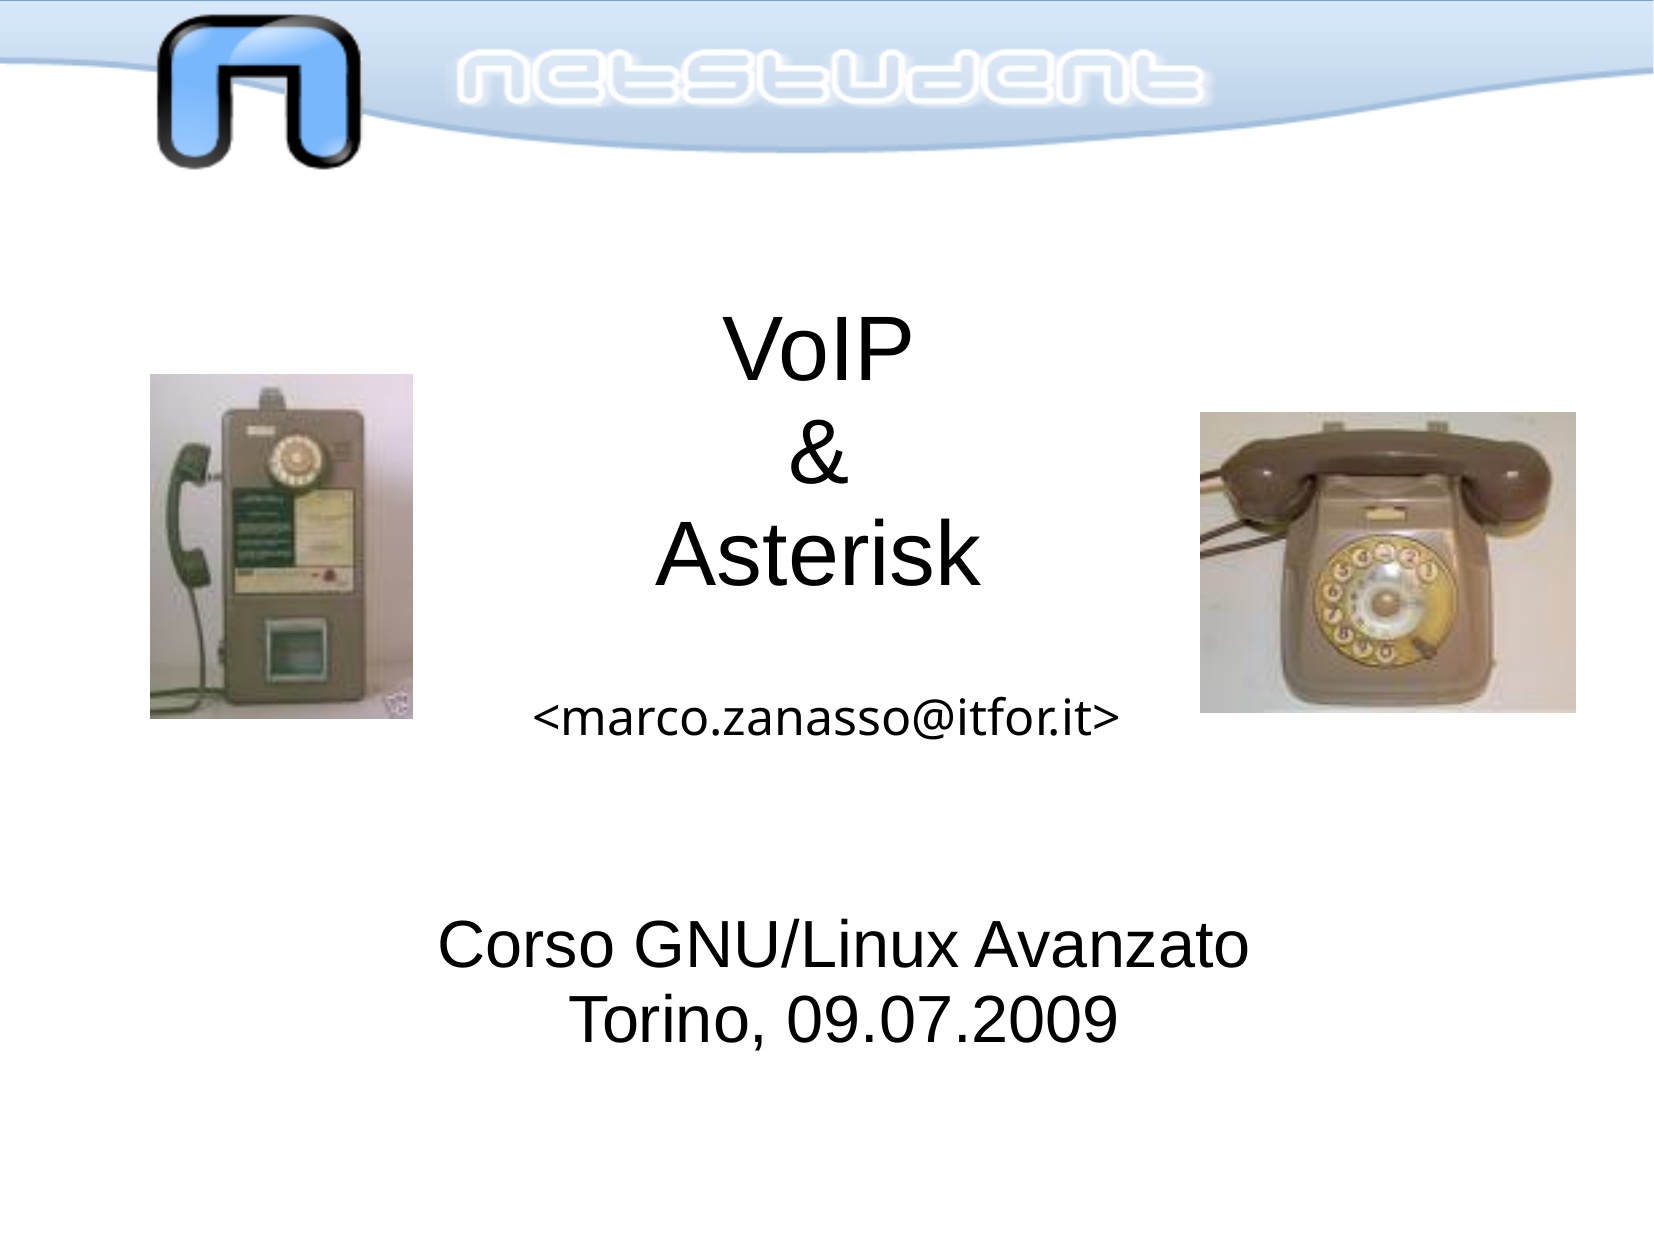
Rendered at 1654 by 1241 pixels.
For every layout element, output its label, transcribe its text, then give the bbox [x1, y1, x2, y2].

title VoIP & Asterisk [75, 273, 1564, 630]
subtitle Corso GNU/Linux Avanzato Torino, 09.07.2009 [82, 862, 1571, 1102]
picture [0, 0, 1654, 188]
text_box <marco.zanasso@itfor.it> [0, 675, 1654, 760]
picture [150, 374, 413, 719]
picture [1200, 412, 1576, 713]
